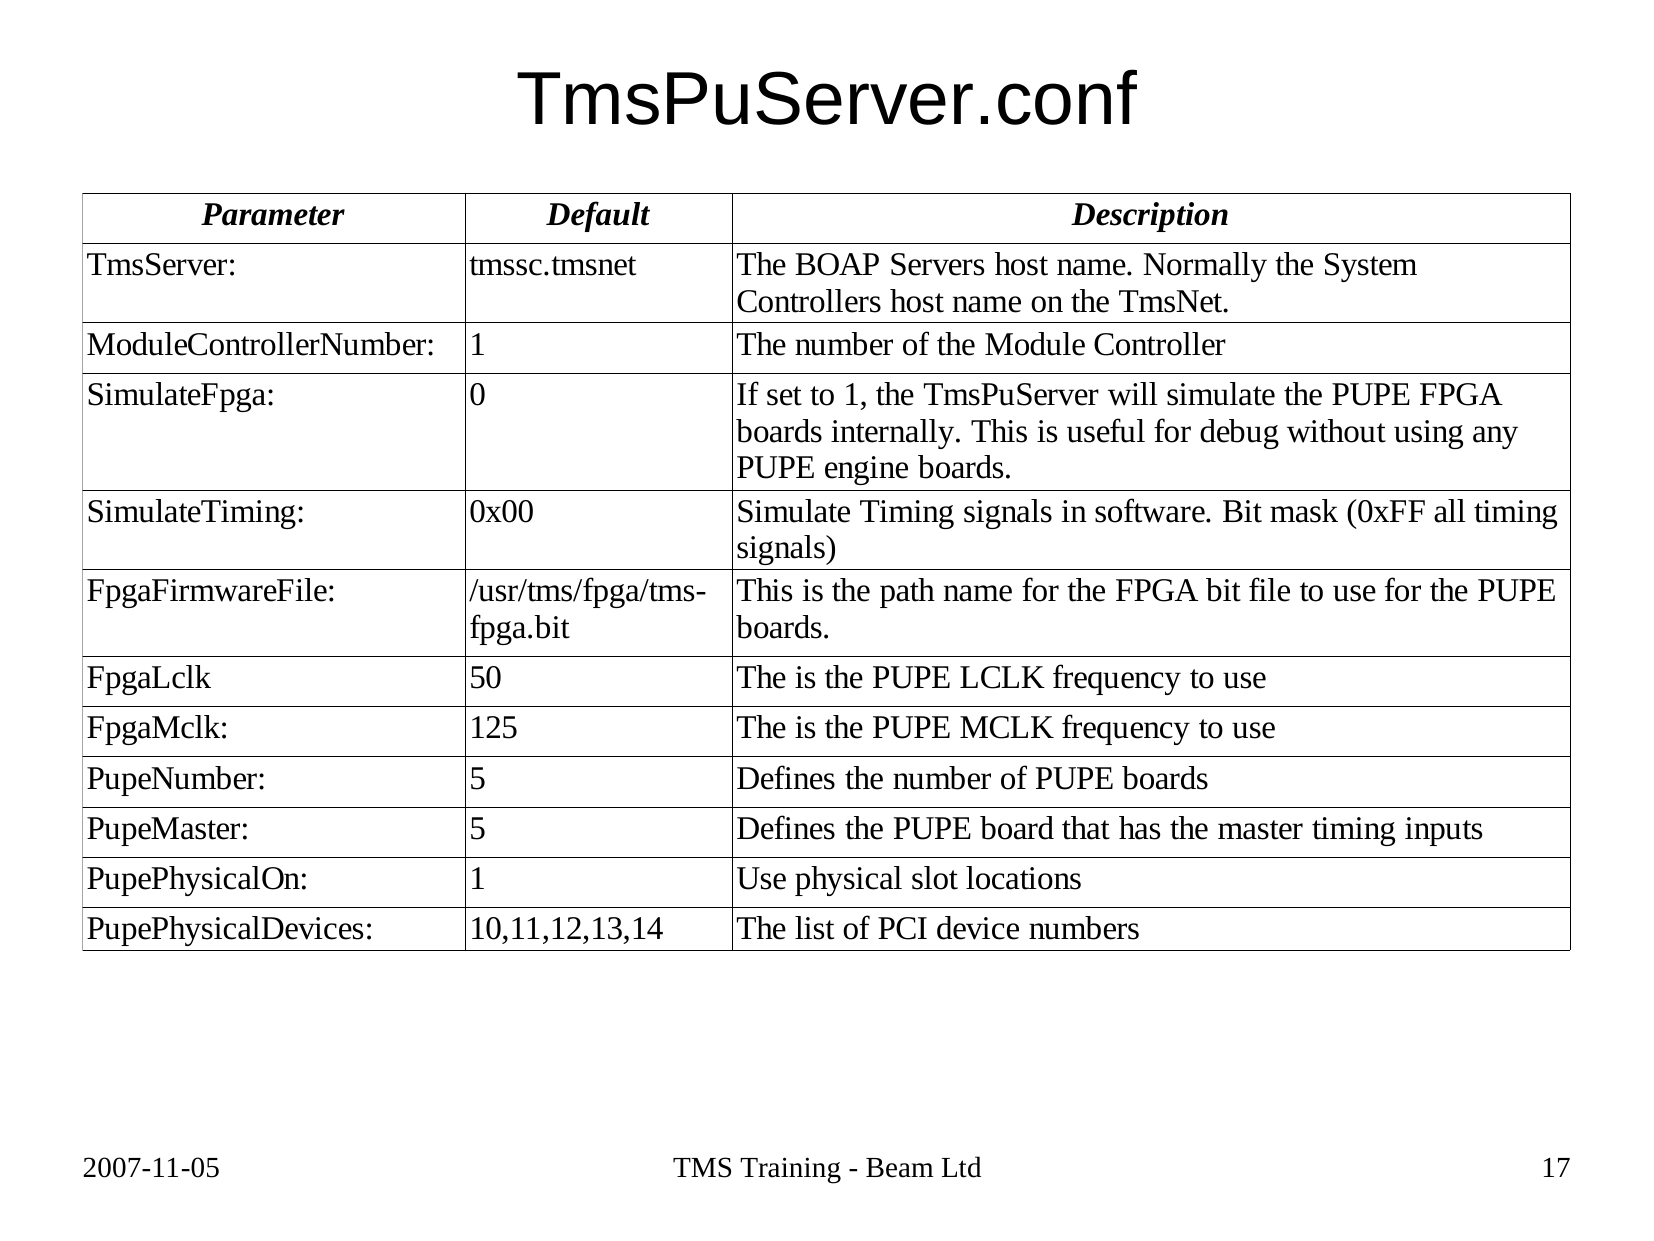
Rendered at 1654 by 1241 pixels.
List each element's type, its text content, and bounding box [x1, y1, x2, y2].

title TmsPuServer.conf [82, 56, 1571, 141]
chart [82, 177, 1571, 1123]
